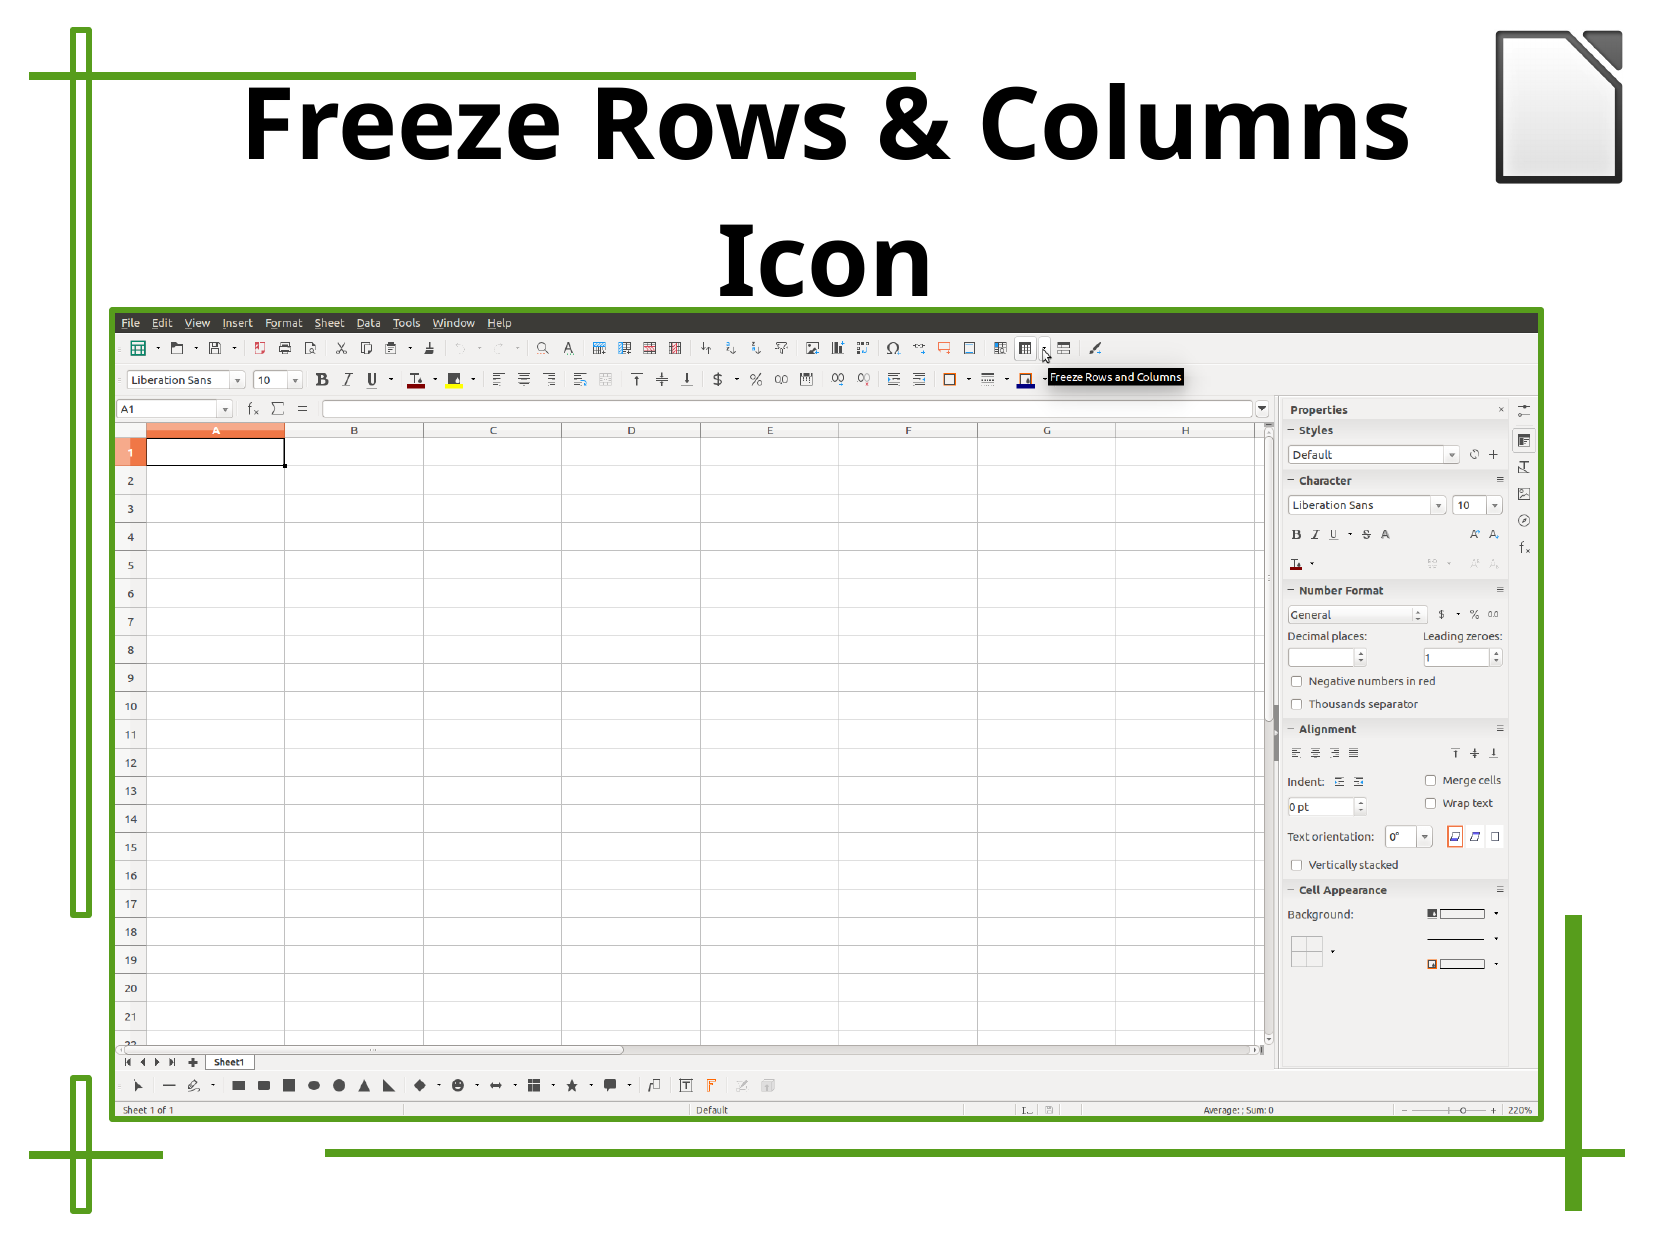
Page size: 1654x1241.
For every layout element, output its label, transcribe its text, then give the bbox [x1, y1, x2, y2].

picture [1494, 29, 1624, 186]
picture [115, 312, 1539, 1117]
title Freeze Rows & Columns Icon [118, 118, 1536, 260]
